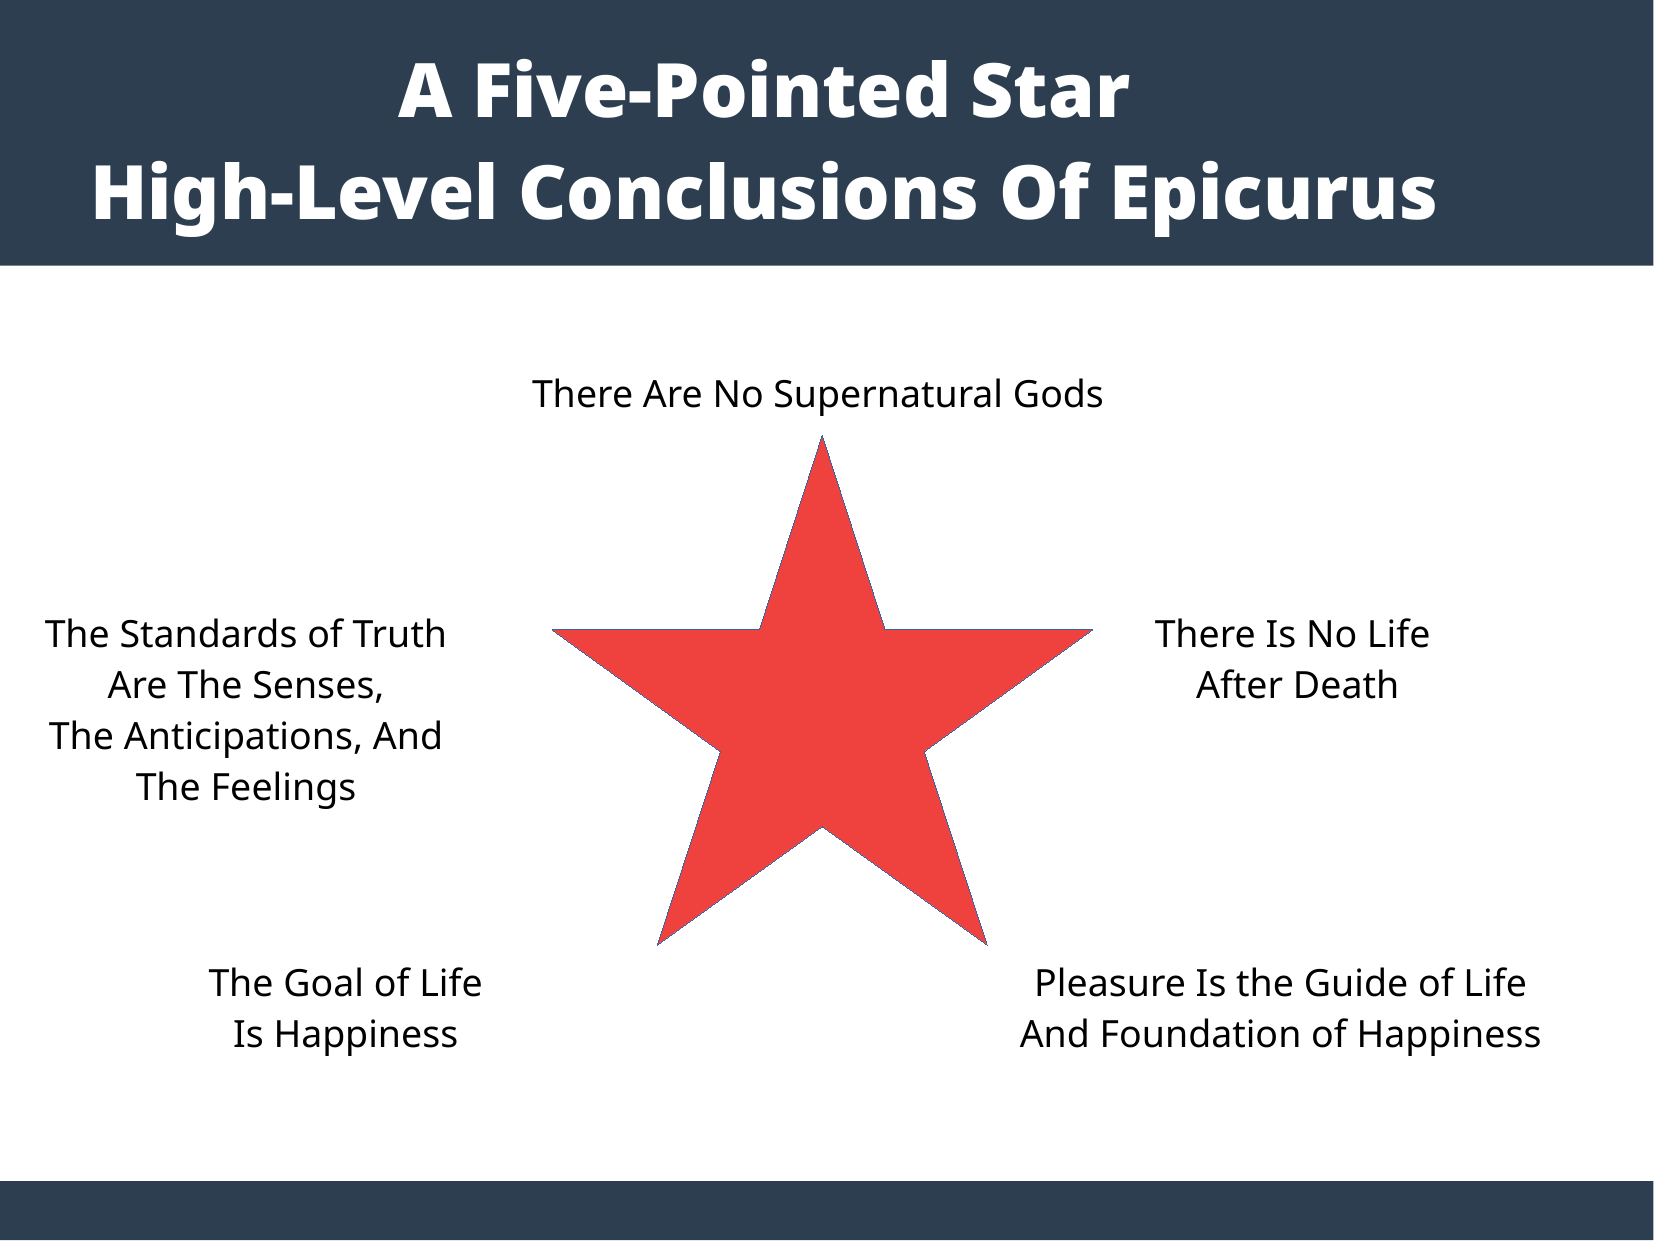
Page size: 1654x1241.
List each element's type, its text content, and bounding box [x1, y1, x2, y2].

text_box There Are No Supernatural Gods [517, 360, 1156, 419]
text_box There Is No Life After Death [1140, 600, 1463, 702]
title A Five-Pointed Star High-Level Conclusions Of Epicurus [90, 0, 1606, 286]
text_box [582, 435, 1093, 946]
text_box Pleasure Is the Guide of Life And Foundation of Happiness [1005, 949, 1585, 1052]
text_box The Goal of Life Is Happiness [193, 949, 519, 1052]
text_box The Standards of Truth Are The Senses, The Anticipations, And The Feelings [30, 600, 582, 789]
